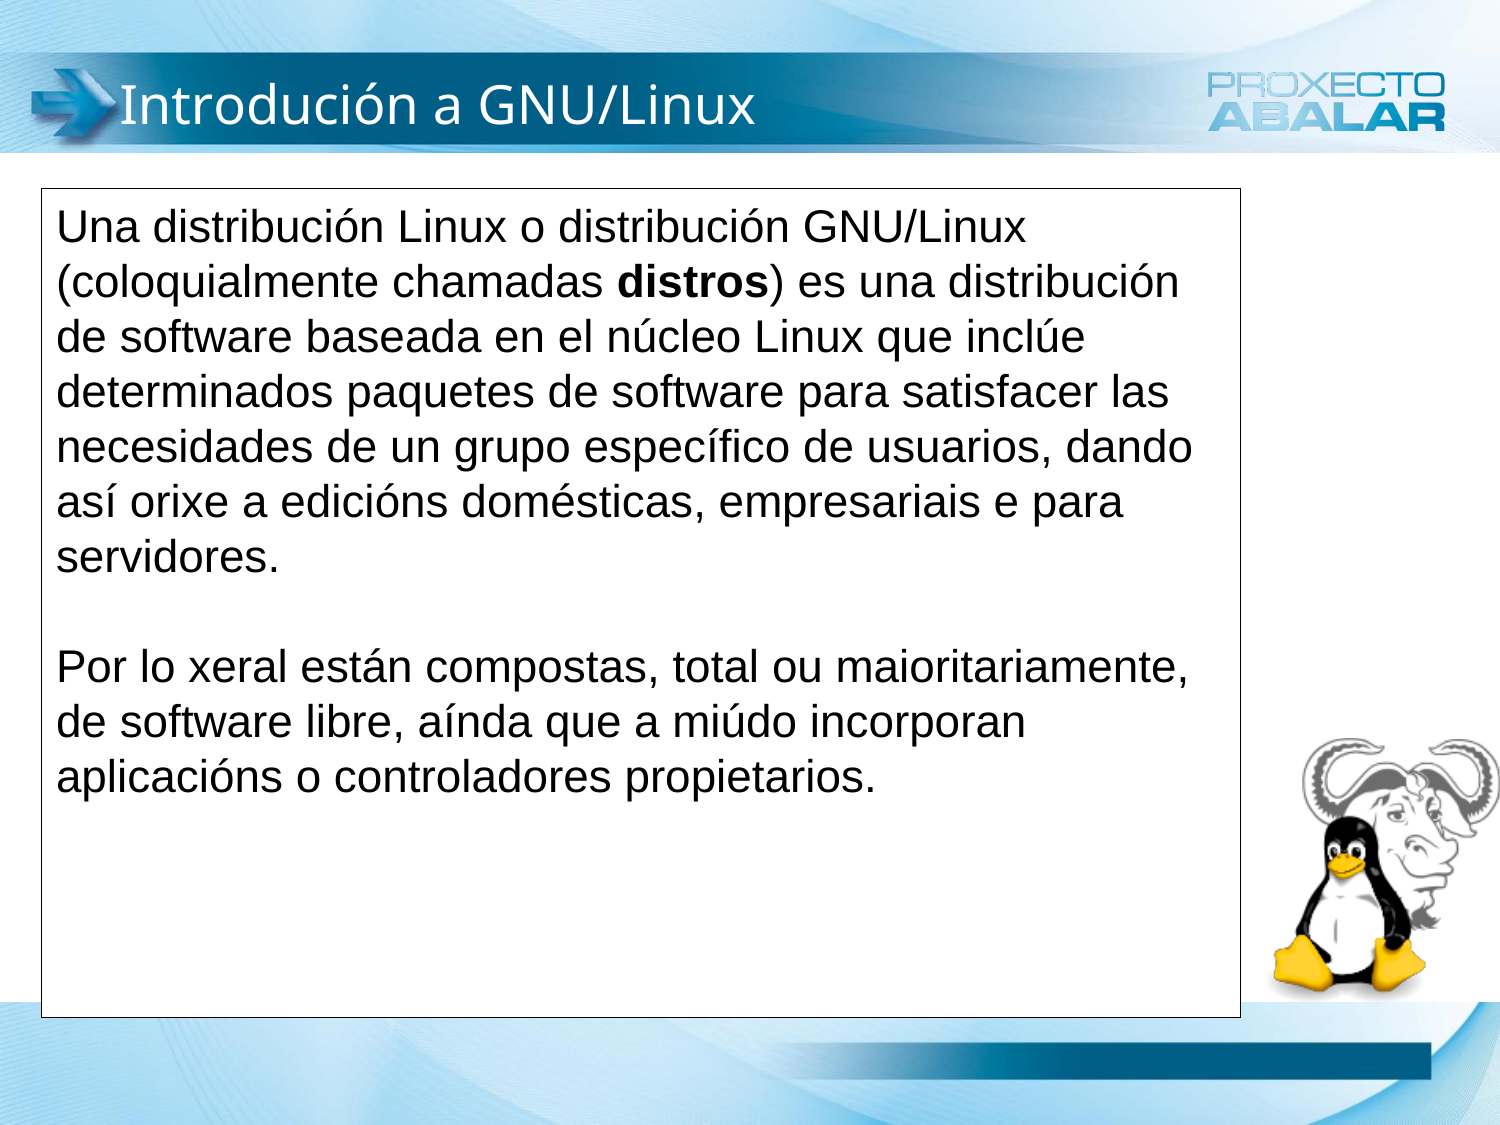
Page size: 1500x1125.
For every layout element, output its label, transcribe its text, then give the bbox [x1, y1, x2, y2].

picture [0, 0, 1500, 153]
text_box Una distribución Linux o distribución GNU/Linux (coloquialmente chamadas distros) es una distribución de software baseada en el núcleo Linux que inclúe determinados paquetes de software para satisfacer las necesidades de un grupo específico de usuarios, dando así orixe a edicións domésticas, empresariais e para servidores. Por lo xeral están compostas, total ou maioritariamente, de software libre, aínda que a miúdo incorporan aplicacións o controladores propietarios. [41, 188, 1241, 1018]
text_box Introdución a GNU/Linux [104, 62, 772, 143]
picture [0, 738, 1500, 1125]
